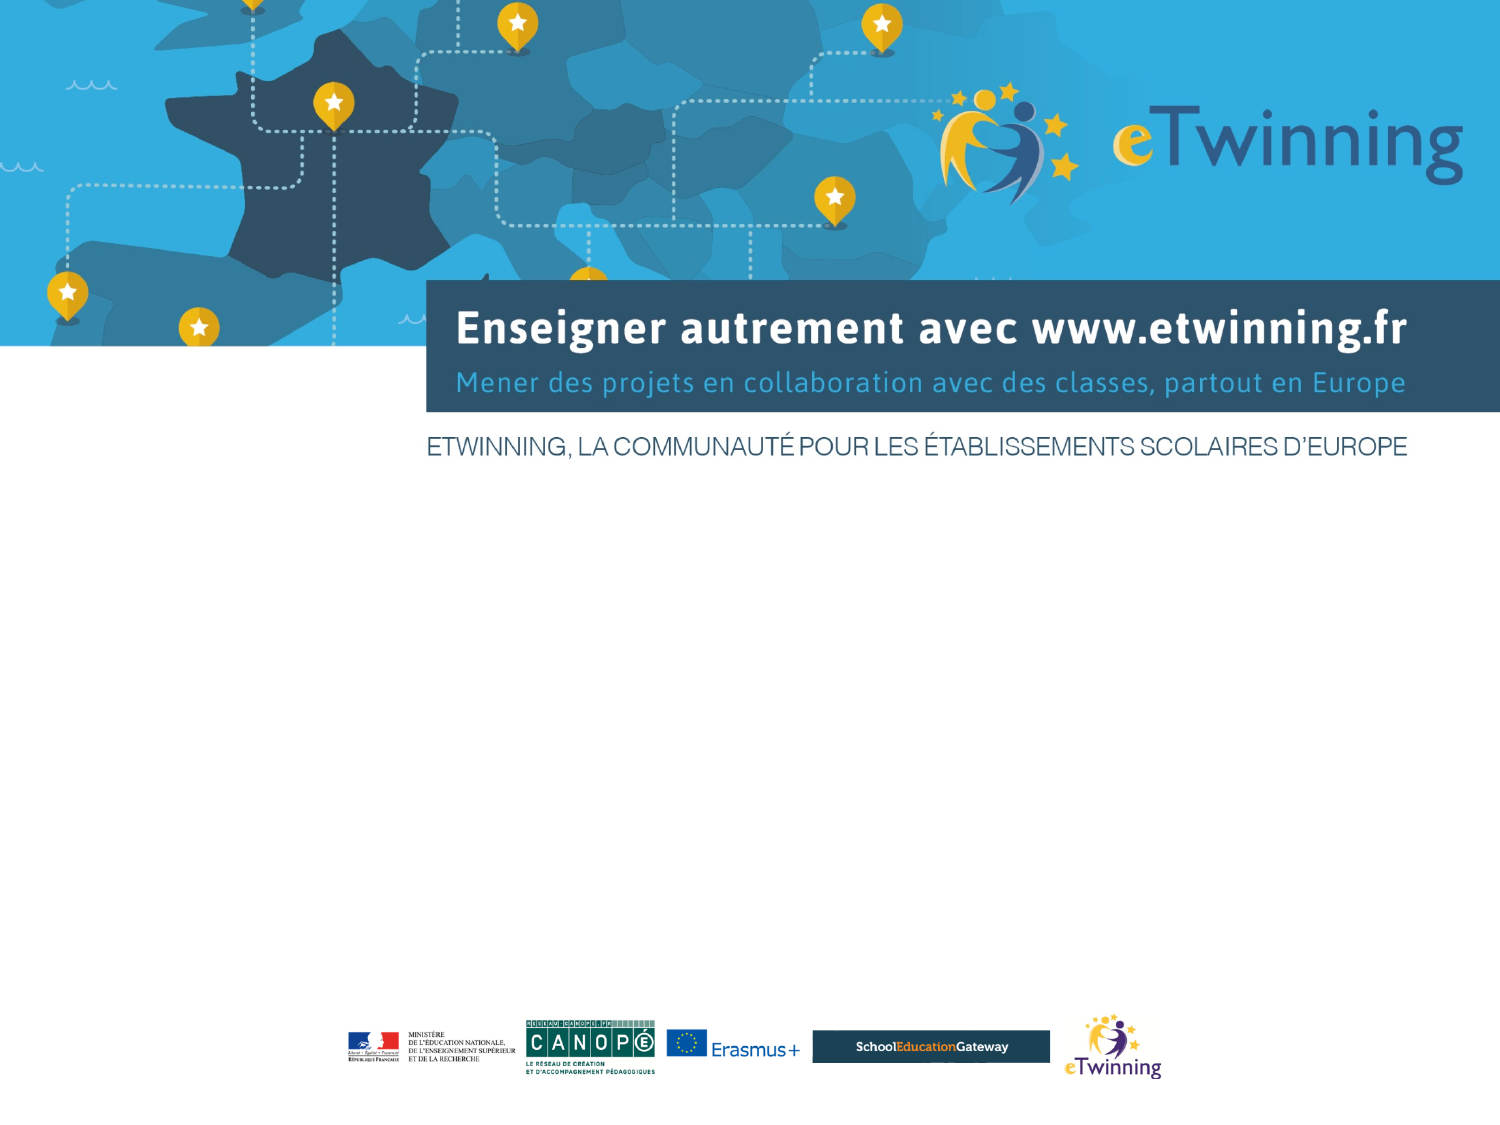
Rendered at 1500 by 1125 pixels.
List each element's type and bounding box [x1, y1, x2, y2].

picture [348, 1013, 1164, 1079]
picture [0, 0, 1500, 499]
